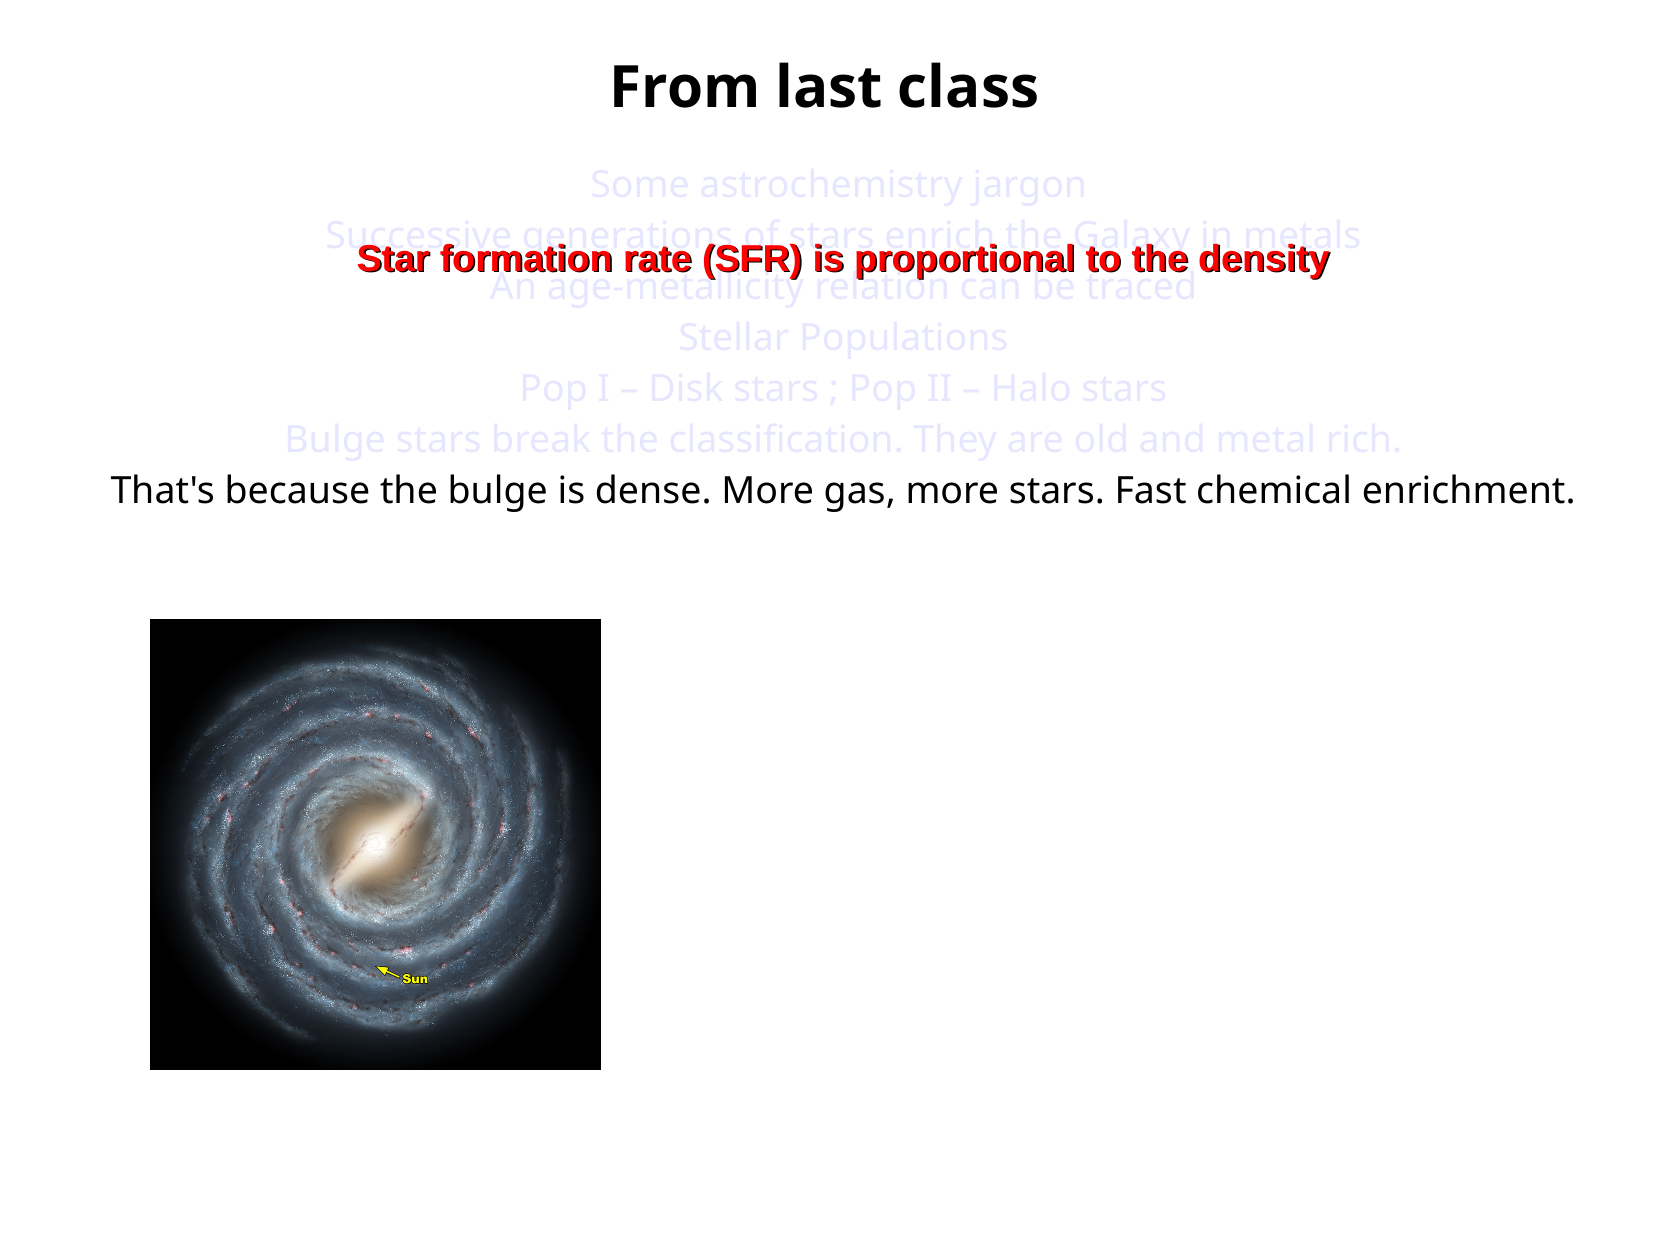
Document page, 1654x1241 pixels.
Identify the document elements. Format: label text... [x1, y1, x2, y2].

text_box Star formation rate (SFR) is proportional to the density [150, 187, 1538, 627]
text_box Some astrochemistry jargon Successive generations of stars enrich the Galaxy in metals An age-metallicity relation can be traced Stellar Populations Pop I – Disk stars ; Pop II – Halo stars Bulge stars break the classification. They are old and metal rich. That's because the bulge is dense. More gas, more stars. Fast chemical enrichment. [75, 150, 1613, 583]
text_box From last class [262, 37, 1388, 134]
picture [150, 619, 601, 1070]
